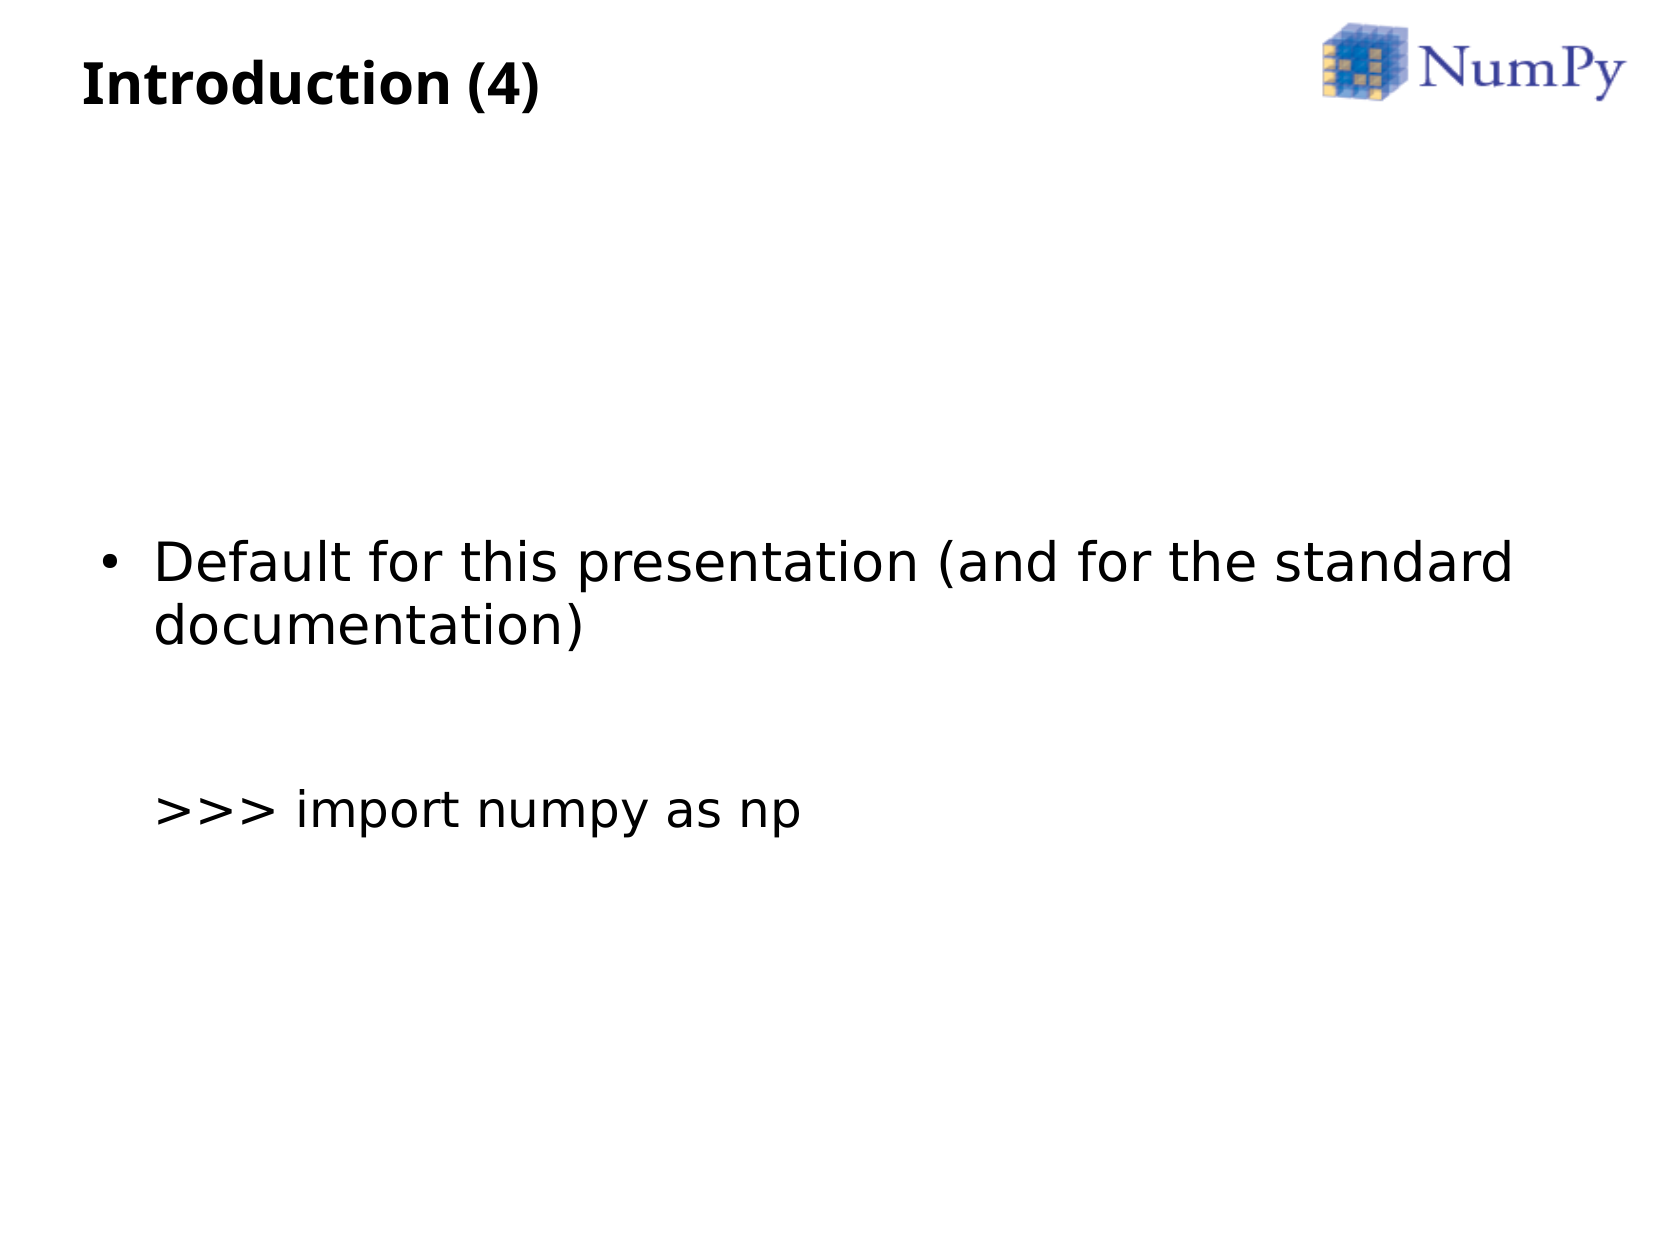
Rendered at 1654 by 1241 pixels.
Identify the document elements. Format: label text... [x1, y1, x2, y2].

title Introduction (4) [82, 0, 1571, 179]
picture [1302, 13, 1635, 113]
list Default for this presentation (and for the standard documentation) >>> import numpy as np [82, 452, 1613, 1051]
